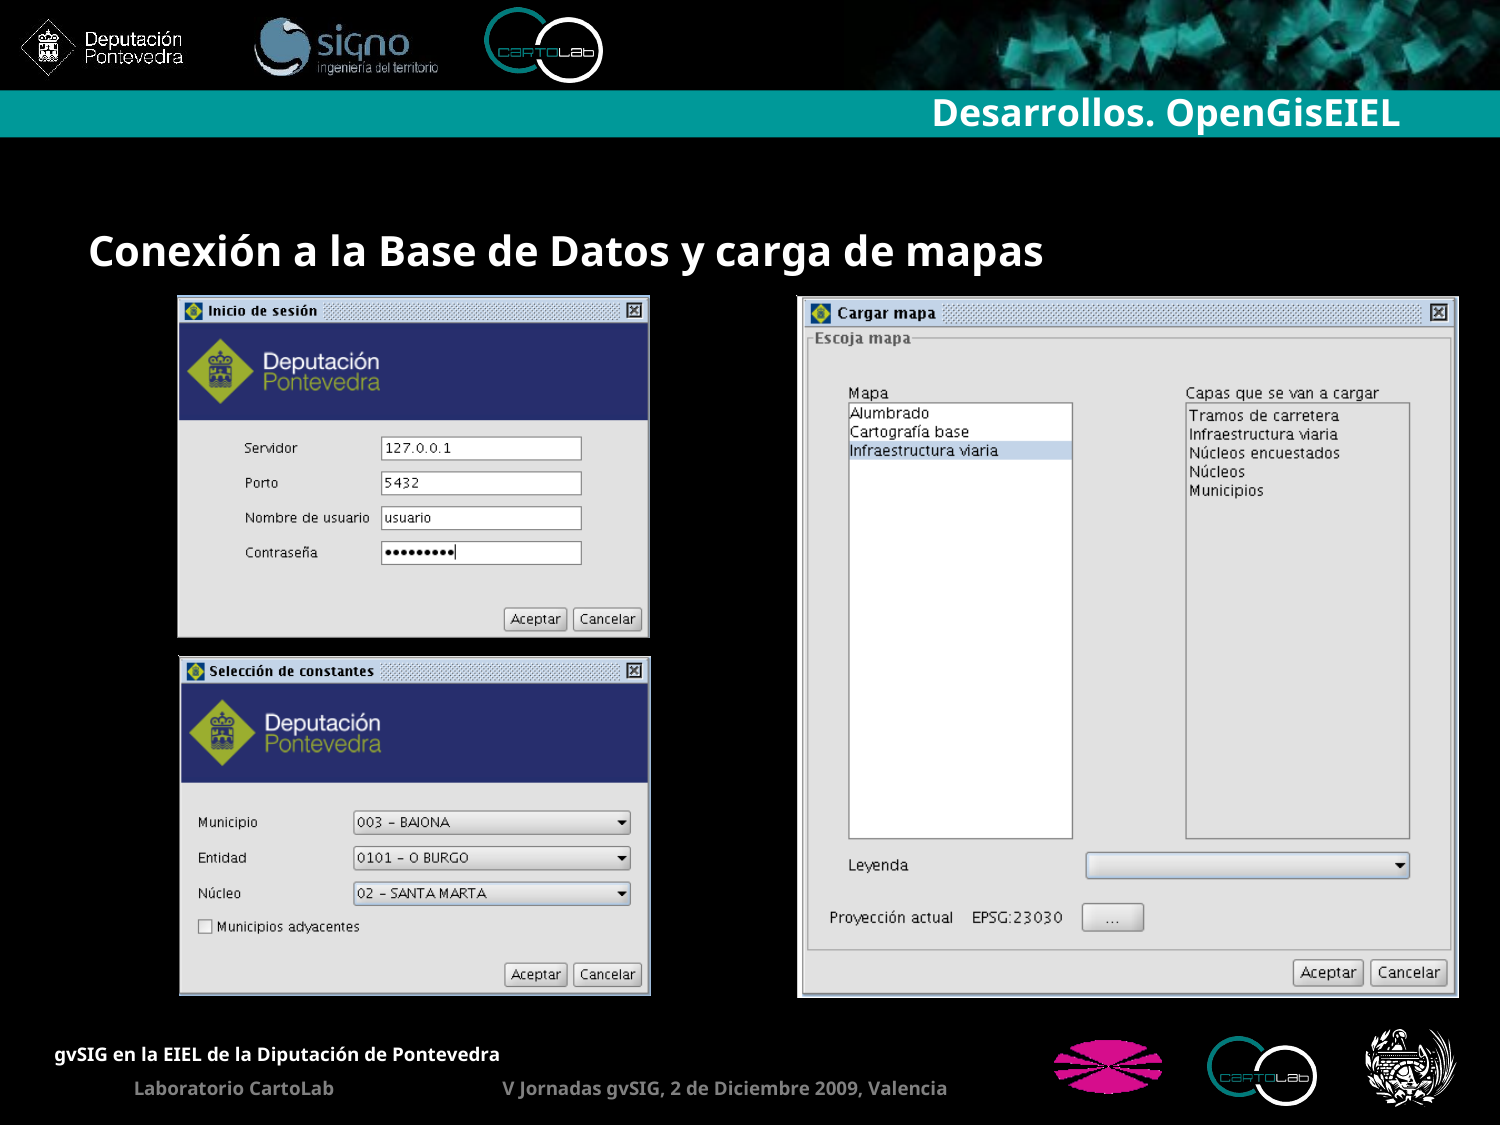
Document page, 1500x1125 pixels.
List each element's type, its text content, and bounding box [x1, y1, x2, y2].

picture [844, 0, 1500, 90]
picture [177, 295, 650, 638]
picture [796, 295, 1459, 999]
text_box Desarrollos. OpenGisEIEL [916, 82, 1484, 142]
picture [484, 7, 603, 83]
picture [178, 655, 651, 996]
text_box Conexión a la Base de Datos y carga de mapas [73, 217, 1424, 633]
picture [1052, 1038, 1164, 1095]
picture [1207, 1036, 1317, 1106]
picture [0, 0, 438, 90]
